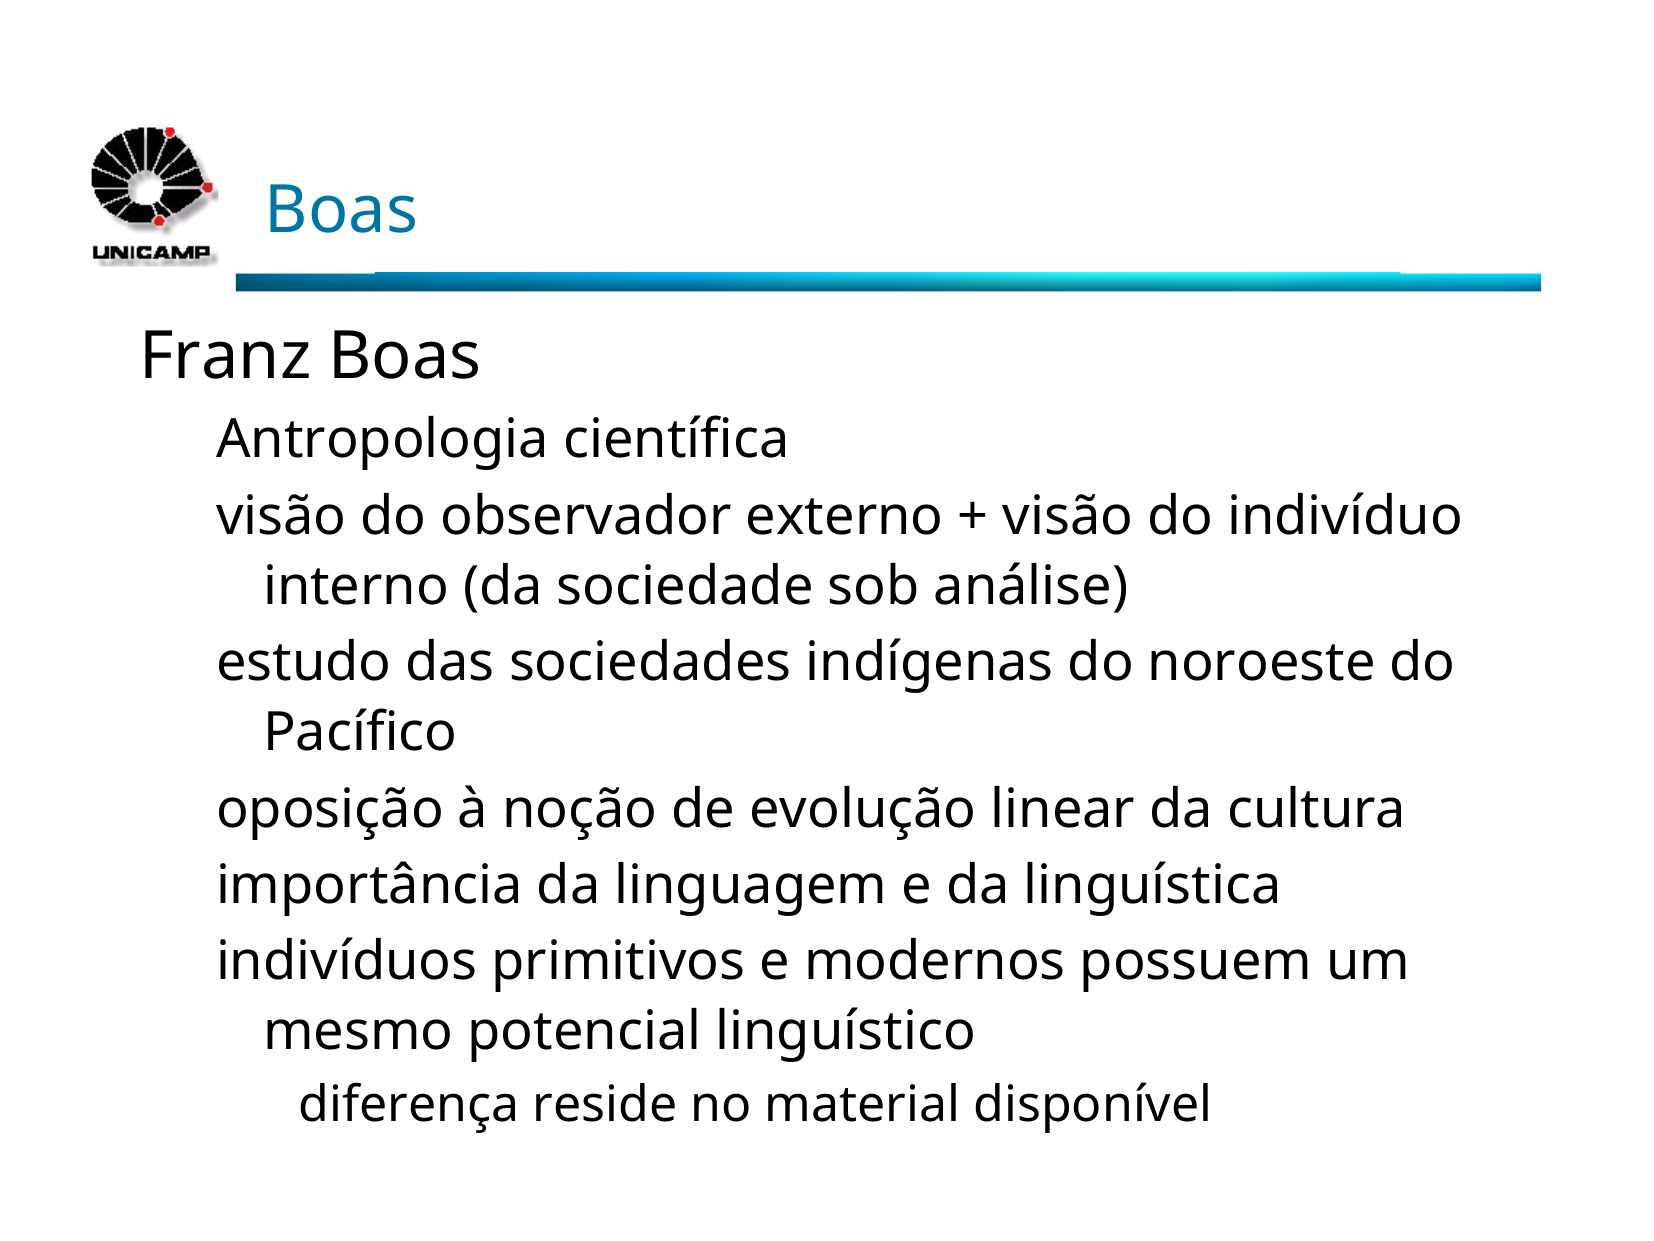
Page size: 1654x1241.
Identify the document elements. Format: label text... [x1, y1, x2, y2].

list Franz Boas Antropologia científica visão do observador externo + visão do indivíduo interno (da sociedade sob análise) estudo das sociedades indígenas do noroeste do Pacífico oposição à noção de evolução linear da cultura importância da linguagem e da linguística indivíduos primitivos e modernos possuem um mesmo potencial linguístico diferença reside no material disponível [121, 309, 1534, 1182]
title Boas [264, 42, 1534, 250]
picture [125, 272, 1654, 295]
